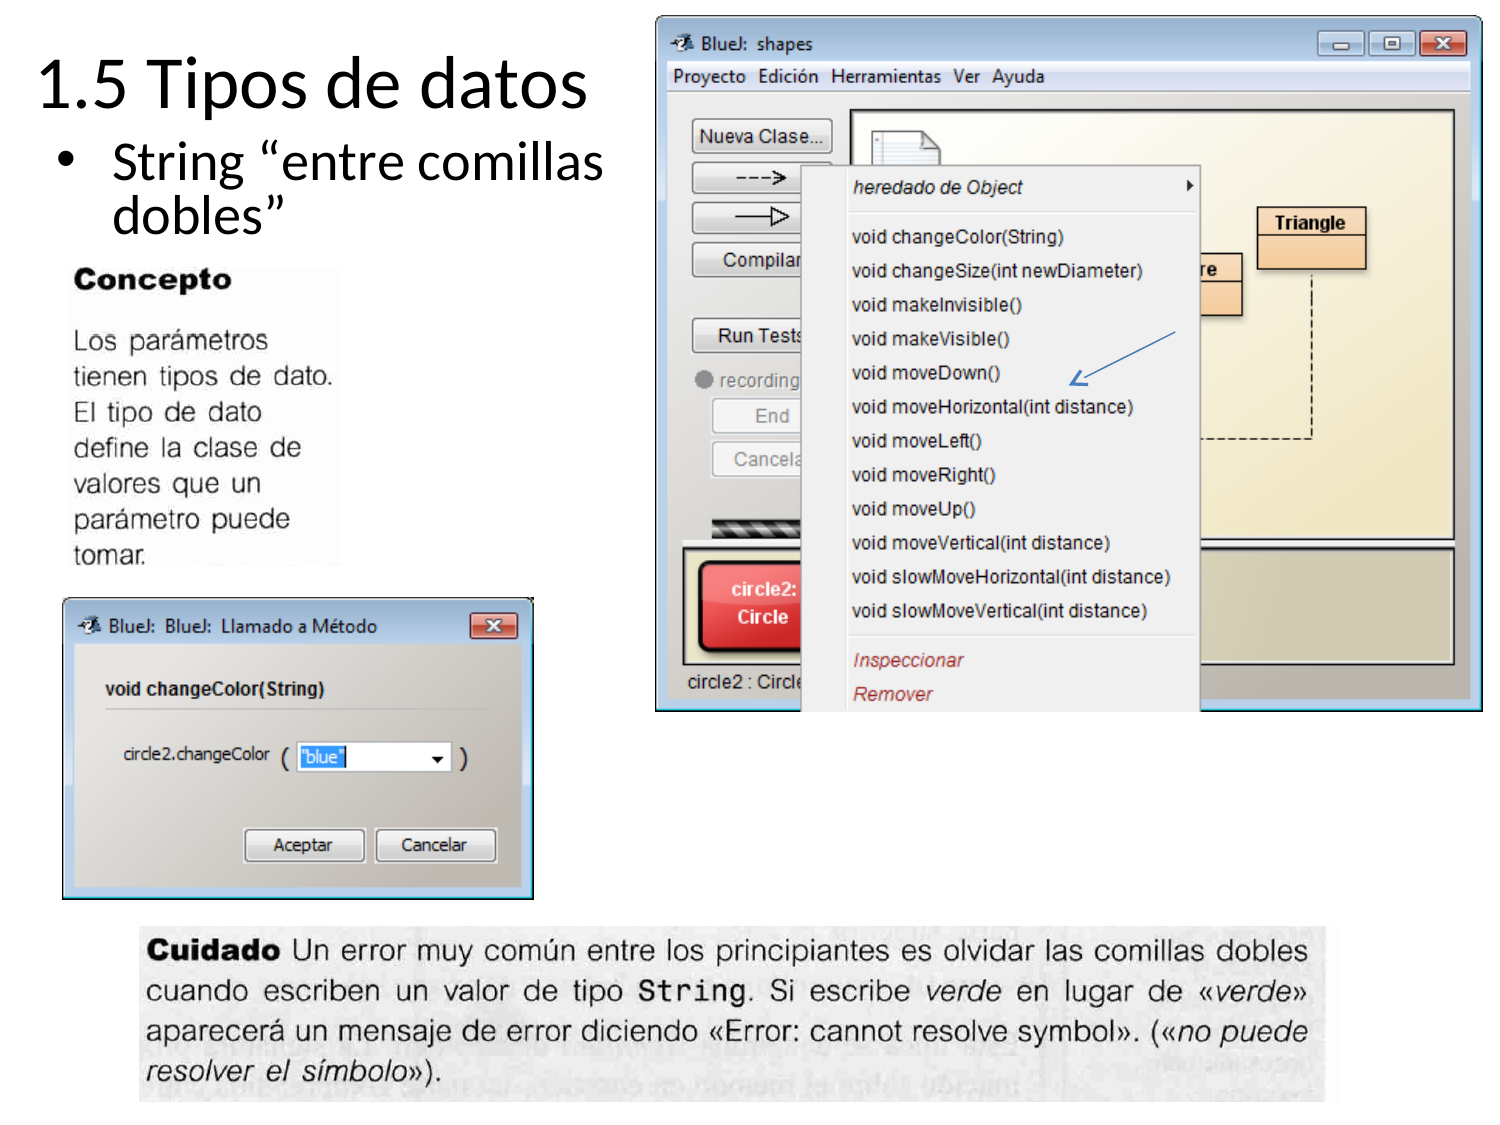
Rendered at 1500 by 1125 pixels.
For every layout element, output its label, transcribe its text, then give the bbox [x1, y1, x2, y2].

picture [68, 267, 341, 566]
picture [62, 597, 534, 900]
title 1.5 Tipos de datos [19, 19, 623, 138]
list String “entre comillas dobles” [41, 129, 621, 256]
picture [655, 15, 1483, 712]
picture [139, 926, 1339, 1102]
